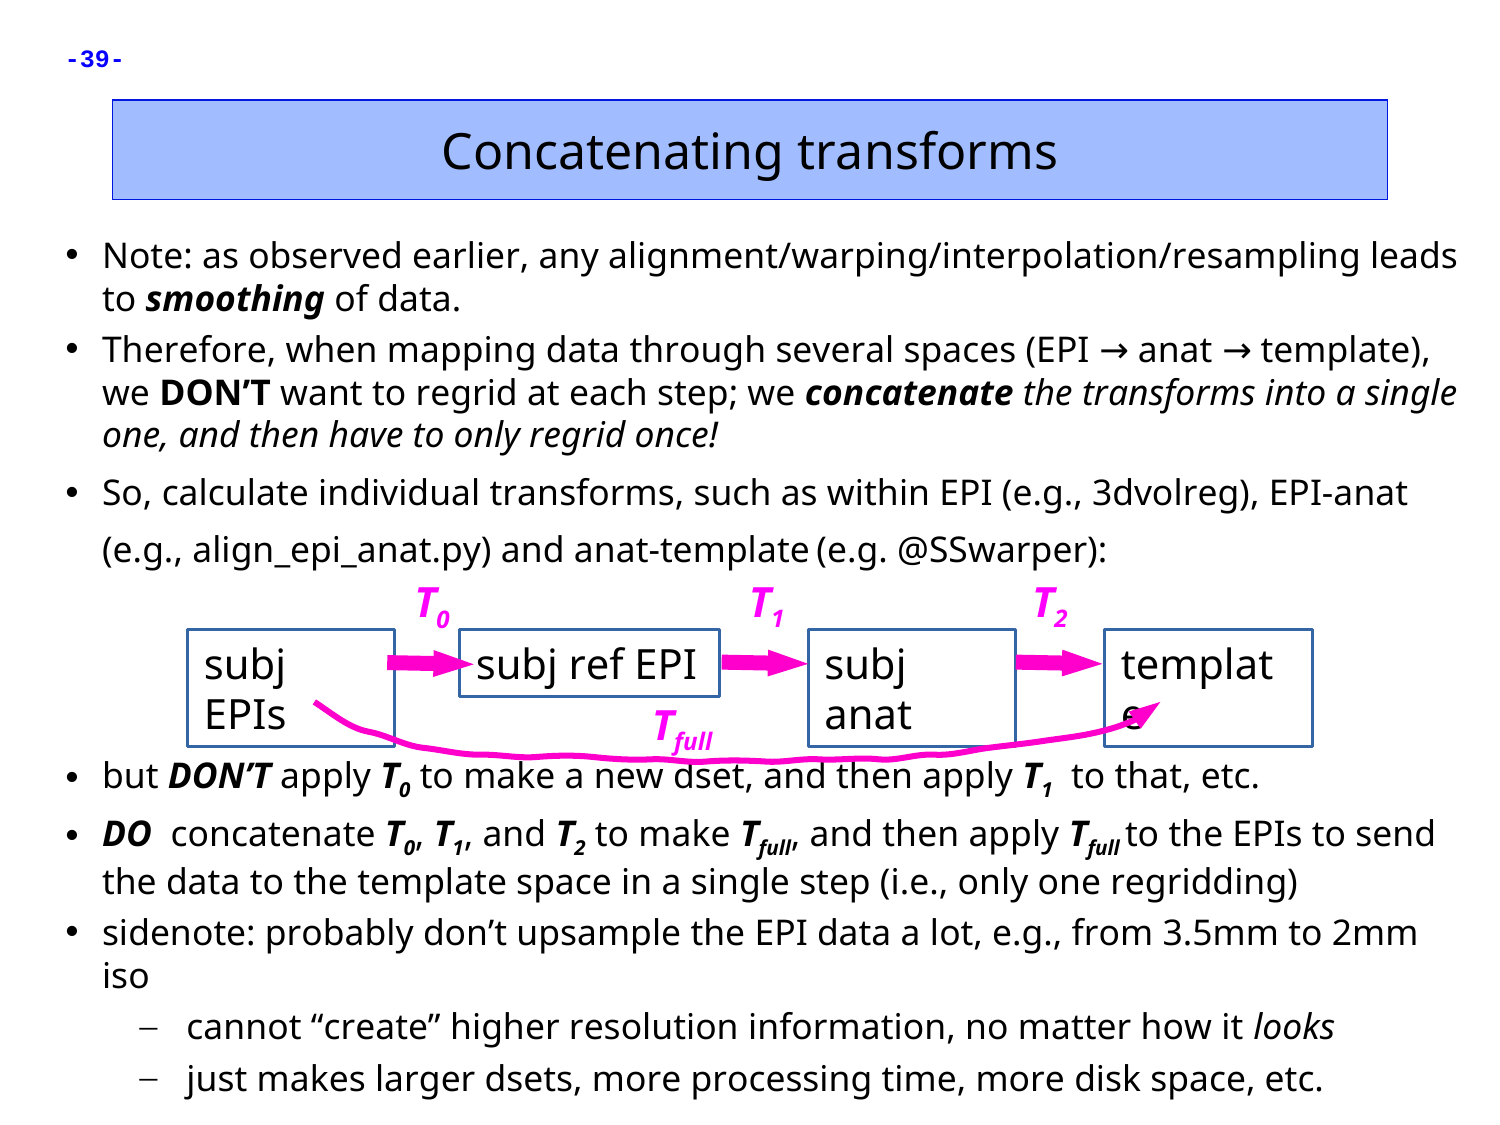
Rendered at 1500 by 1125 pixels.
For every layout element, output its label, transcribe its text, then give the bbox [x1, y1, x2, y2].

text_box Concatenating transforms [112, 99, 1388, 200]
text_box subj ref EPI [459, 629, 720, 697]
text_box template [1104, 629, 1313, 697]
text_box subj anat [808, 629, 1016, 697]
text_box T0 [398, 567, 488, 643]
text_box Note: as observed earlier, any alignment/warping/interpolation/resampling leads to smoothing of data. Therefore, when mapping data through several spaces (EPI → anat → template), we DON’T want to regrid at each step; we concatenate the transforms into a single one, and then have to only regrid once! So, calculate individual transforms, such as within EPI (e.g., 3dvolreg), EPI-anat (e.g., align_epi_anat.py) and anat-template (e.g. @SSwarper): but DON’T apply T0 to make a new dset, and then apply T1 to that, etc. DO concatenate T0, T1, and T2 to make Tfull, and then apply Tfull to the EPIs to send the data to the template space in a single step (i.e., only one regridding) sidenote: probably don’t upsample the EPI data a lot, e.g., from 3.5mm to 2mm iso cannot “create” higher resolution information, no matter how it looks just makes larger dsets, more processing time, more disk space, etc. [49, 226, 1478, 1107]
text_box T2 [1015, 566, 1106, 642]
text_box subj EPIs [187, 629, 395, 697]
text_box T1 [732, 566, 823, 642]
text_box Tfull [635, 689, 745, 765]
